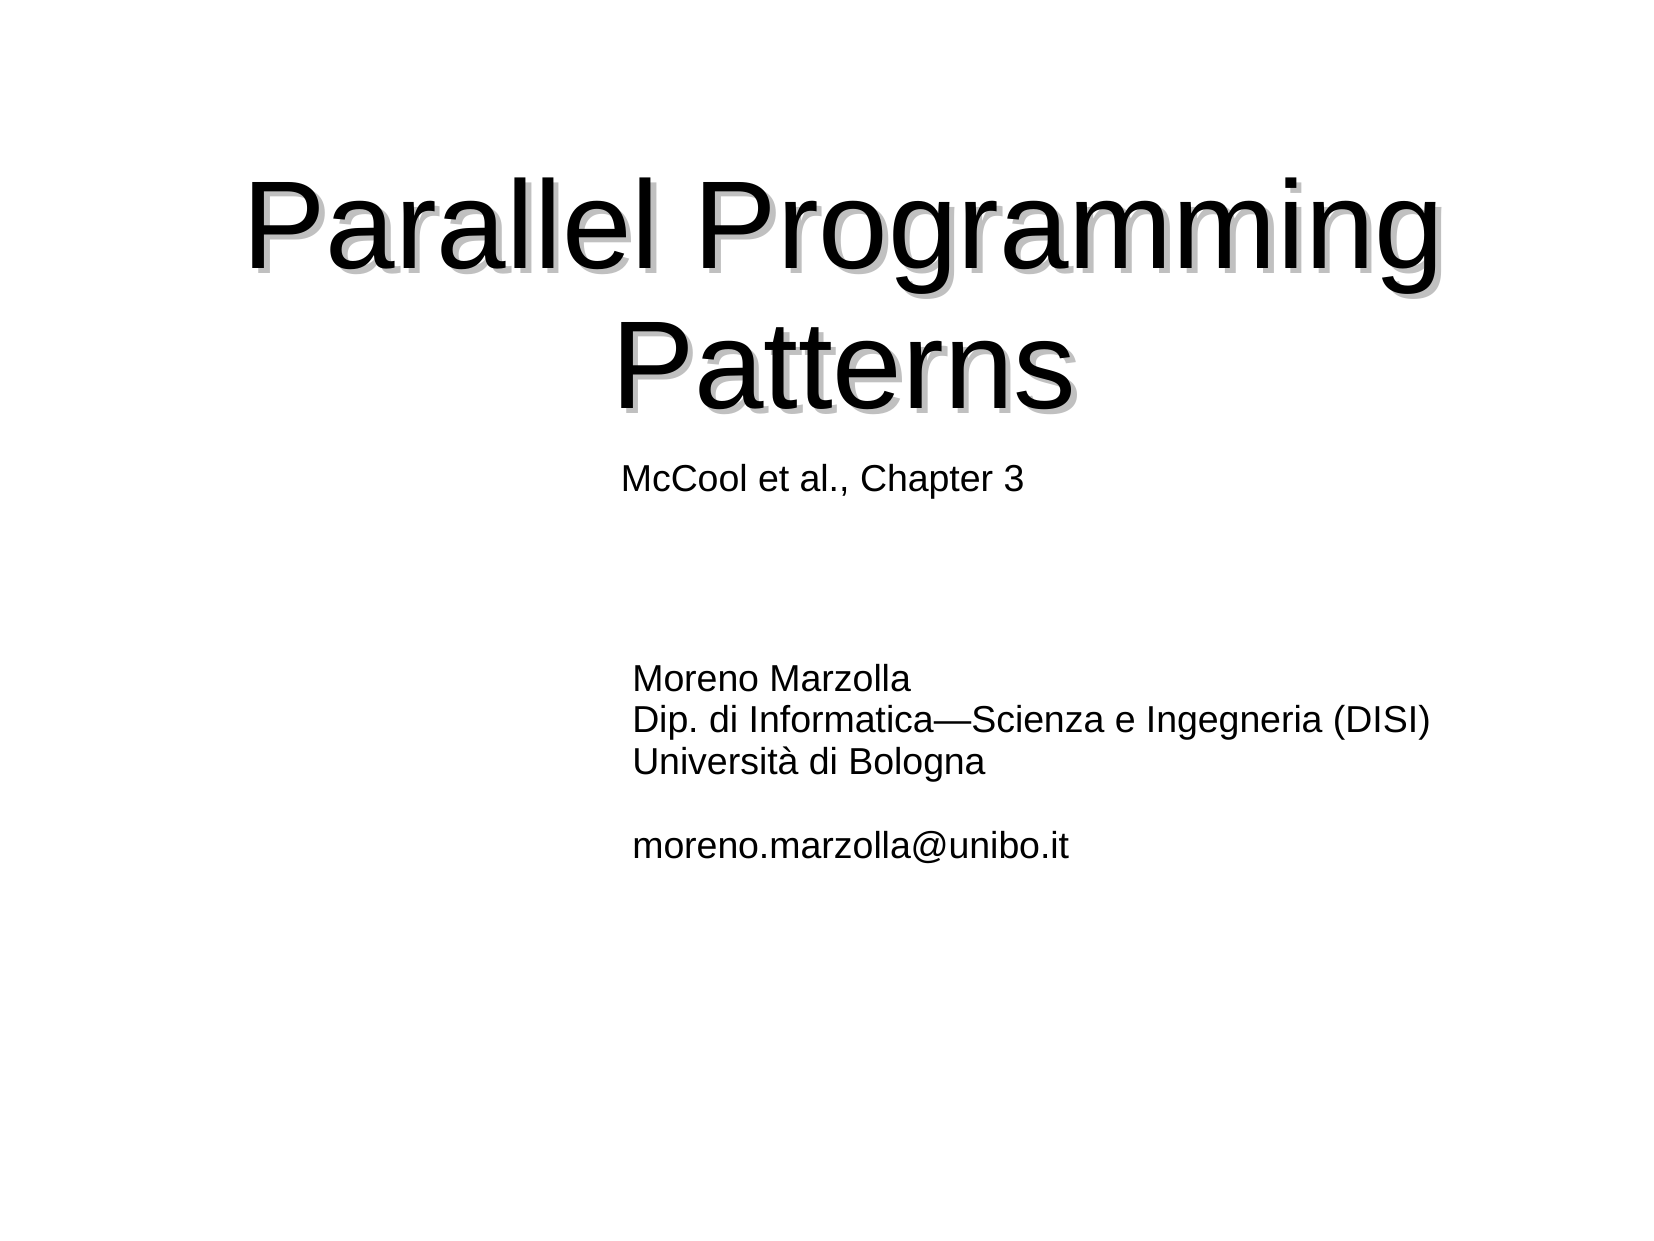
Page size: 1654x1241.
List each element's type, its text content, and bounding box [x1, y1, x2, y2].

text_box McCool et al., Chapter 3 [606, 450, 1051, 507]
text_box Moreno Marzolla Dip. di Informatica—Scienza e Ingegneria (DISI) Università di Bologna moreno.marzolla@unibo.it [617, 649, 1447, 1003]
text_box Parallel Programming Patterns [75, 147, 1613, 443]
